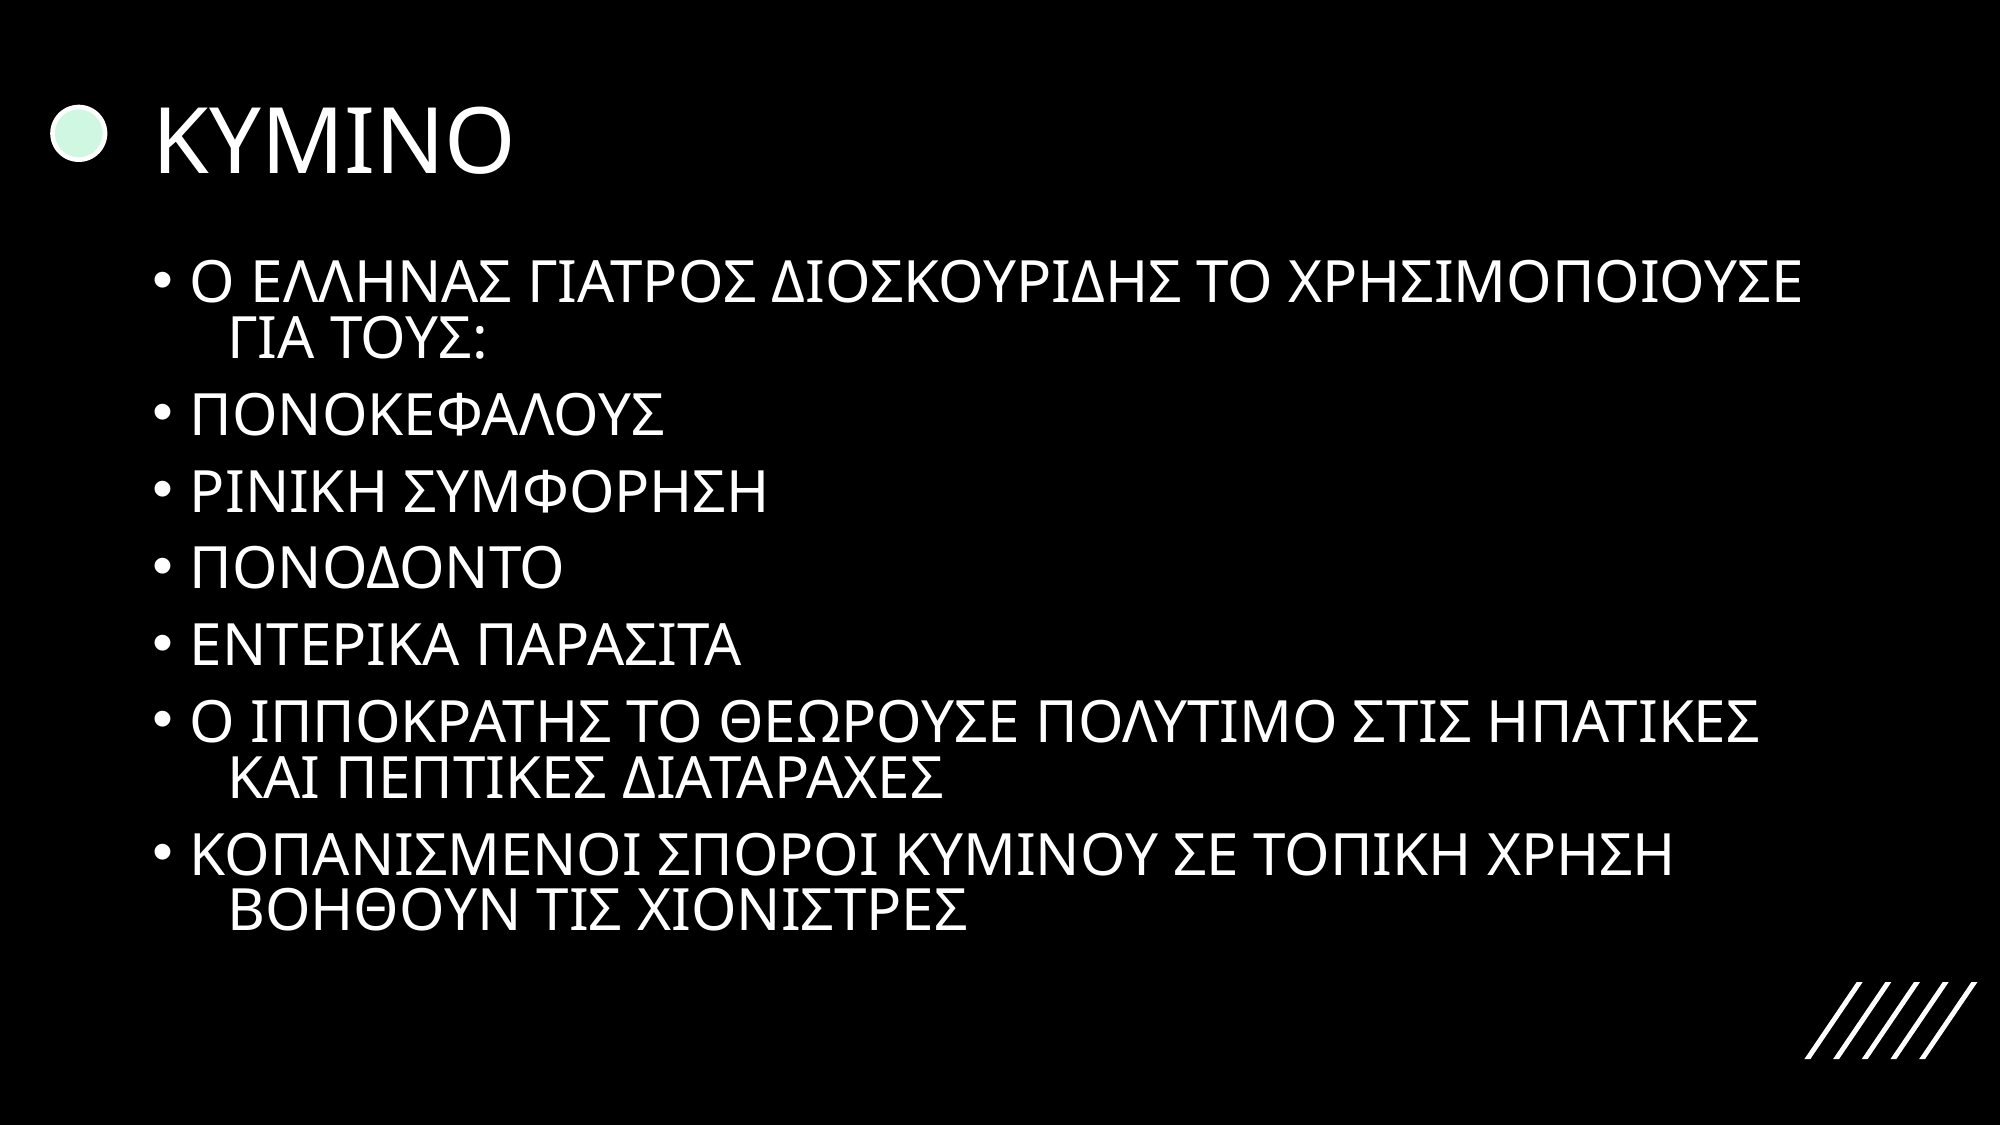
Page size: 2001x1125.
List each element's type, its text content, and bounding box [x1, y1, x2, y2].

list Ο ΕΛΛΗΝΑΣ ΓΙΑΤΡΟΣ ΔΙΟΣΚΟΥΡΙΔΗΣ ΤΟ ΧΡΗΣΙΜΟΠΟΙΟΥΣΕ ΓΙΑ ΤΟΥΣ: ΠΟΝΟΚΕΦΑΛΟΥΣ ΡΙΝΙΚΗ ΣΥΜΦΟΡΗΣΗ ΠΟΝΟΔΟΝΤΟ ΕΝΤΕΡΙΚΑ ΠΑΡΑΣΙΤΑ Ο ΙΠΠΟΚΡΑΤΗΣ ΤΟ ΘΕΩΡΟΥΣΕ ΠΟΛΥΤΙΜΟ ΣΤΙΣ ΗΠΑΤΙΚΕΣ ΚΑΙ ΠΕΠΤΙΚΕΣ ΔΙΑΤΑΡΑΧΕΣ ΚΟΠΑΝΙΣΜΕΝΟΙ ΣΠΟΡΟΙ ΚΥΜΙΝΟΥ ΣΕ ΤΟΠΙΚΗ ΧΡΗΣΗ ΒΟΗΘΟΥΝ ΤΙΣ ΧΙΟΝΙΣΤΡΕΣ [137, 250, 1863, 1018]
title ΚΥΜΙΝΟ [137, 59, 680, 229]
